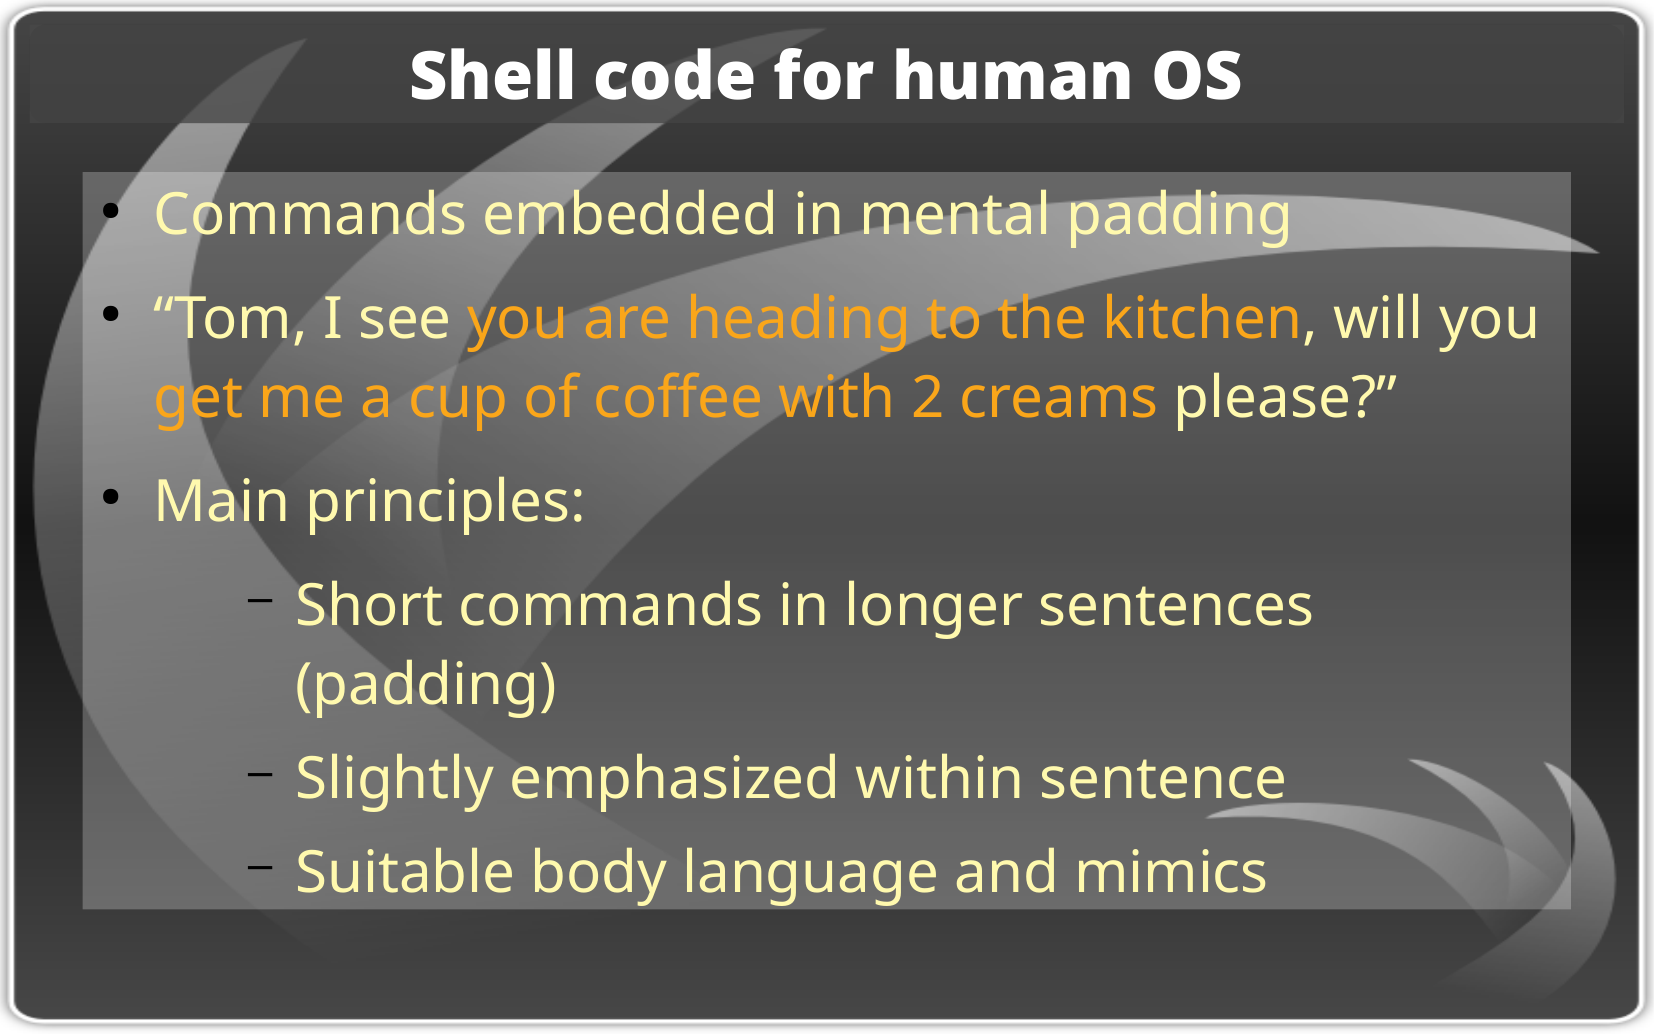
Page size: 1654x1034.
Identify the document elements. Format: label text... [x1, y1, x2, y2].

title Shell code for human OS [29, 24, 1625, 124]
list Commands embedded in mental padding “Tom, I see you are heading to the kitchen, will you get me a cup of coffee with 2 creams please?” Main principles: Short commands in longer sentences (padding) Slightly emphasized within sentence Suitable body language and mimics [82, 172, 1571, 813]
picture [0, 0, 1654, 1034]
